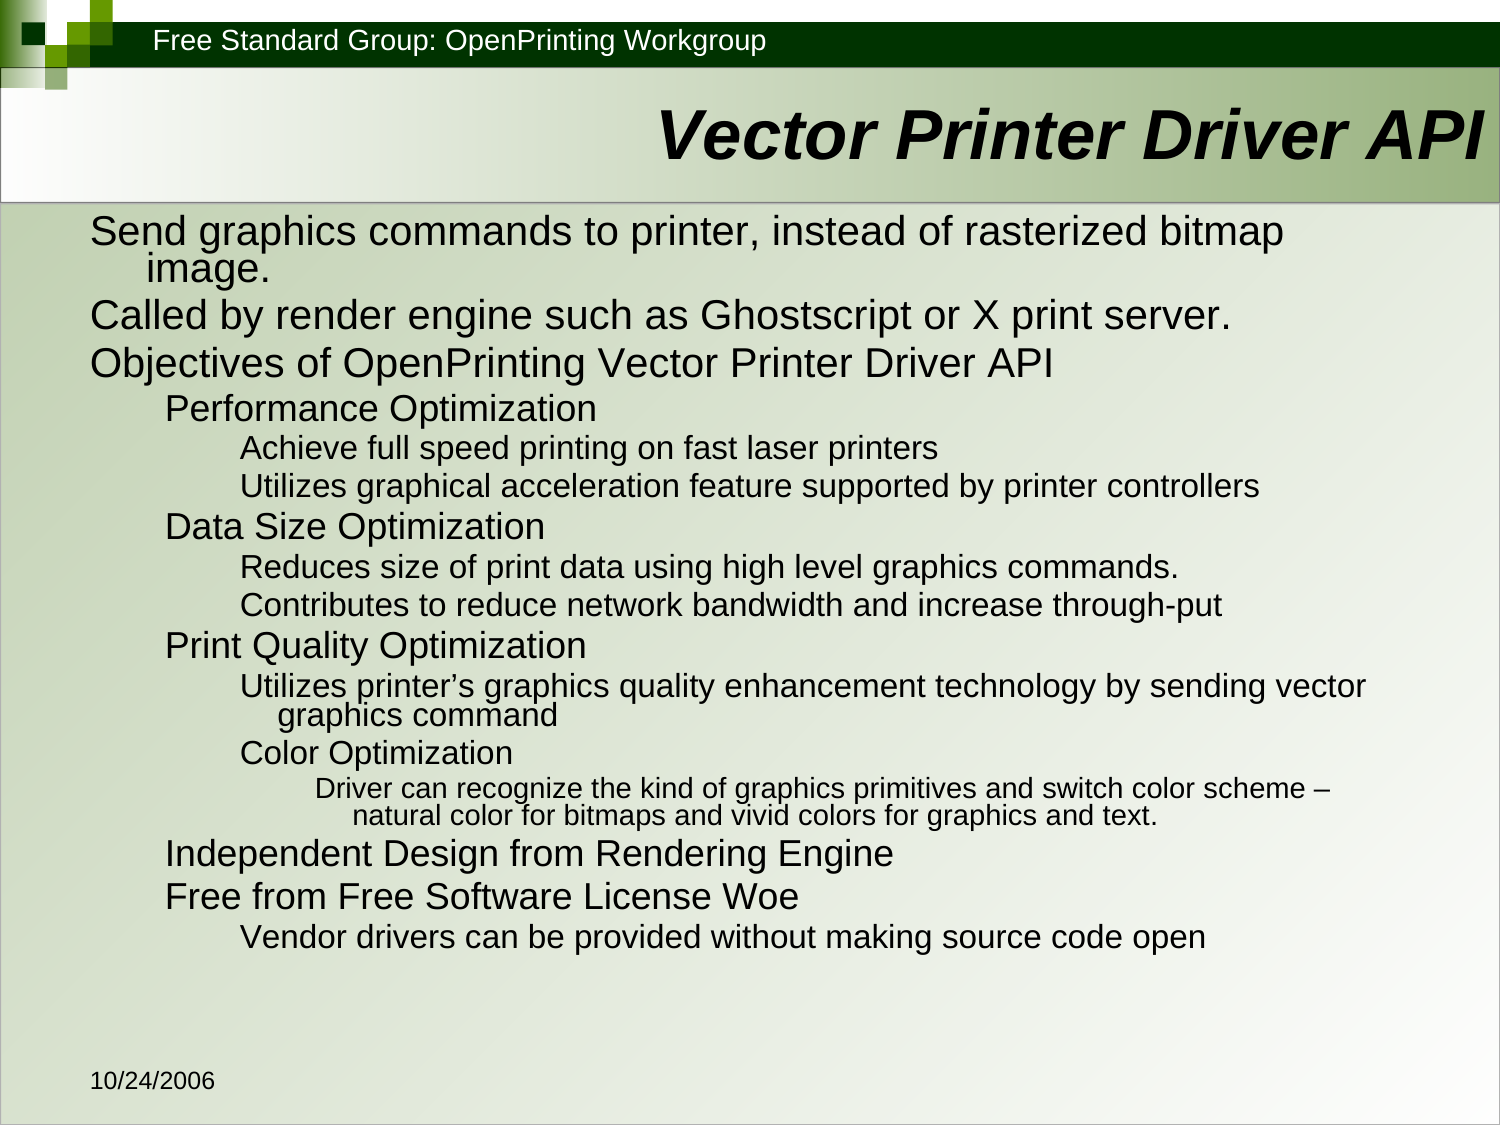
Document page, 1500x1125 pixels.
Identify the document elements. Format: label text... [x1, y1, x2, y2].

list Send graphics commands to printer, instead of rasterized bitmap image. Called by render engine such as Ghostscript or X print server. Objectives of OpenPrinting Vector Printer Driver API Performance Optimization Achieve full speed printing on fast laser printers Utilizes graphical acceleration feature supported by printer controllers Data Size Optimization Reduces size of print data using high level graphics commands. Contributes to reduce network bandwidth and increase through-put Print Quality Optimization Utilizes printer’s graphics quality enhancement technology by sending vector graphics command Color Optimization Driver can recognize the kind of graphics primitives and switch color scheme – natural color for bitmaps and vivid colors for graphics and text. Independent Design from Rendering Engine Free from Free Software License Woe Vendor drivers can be provided without making source code open [75, 207, 1426, 1024]
title Vector Printer Driver API [0, 67, 1500, 203]
